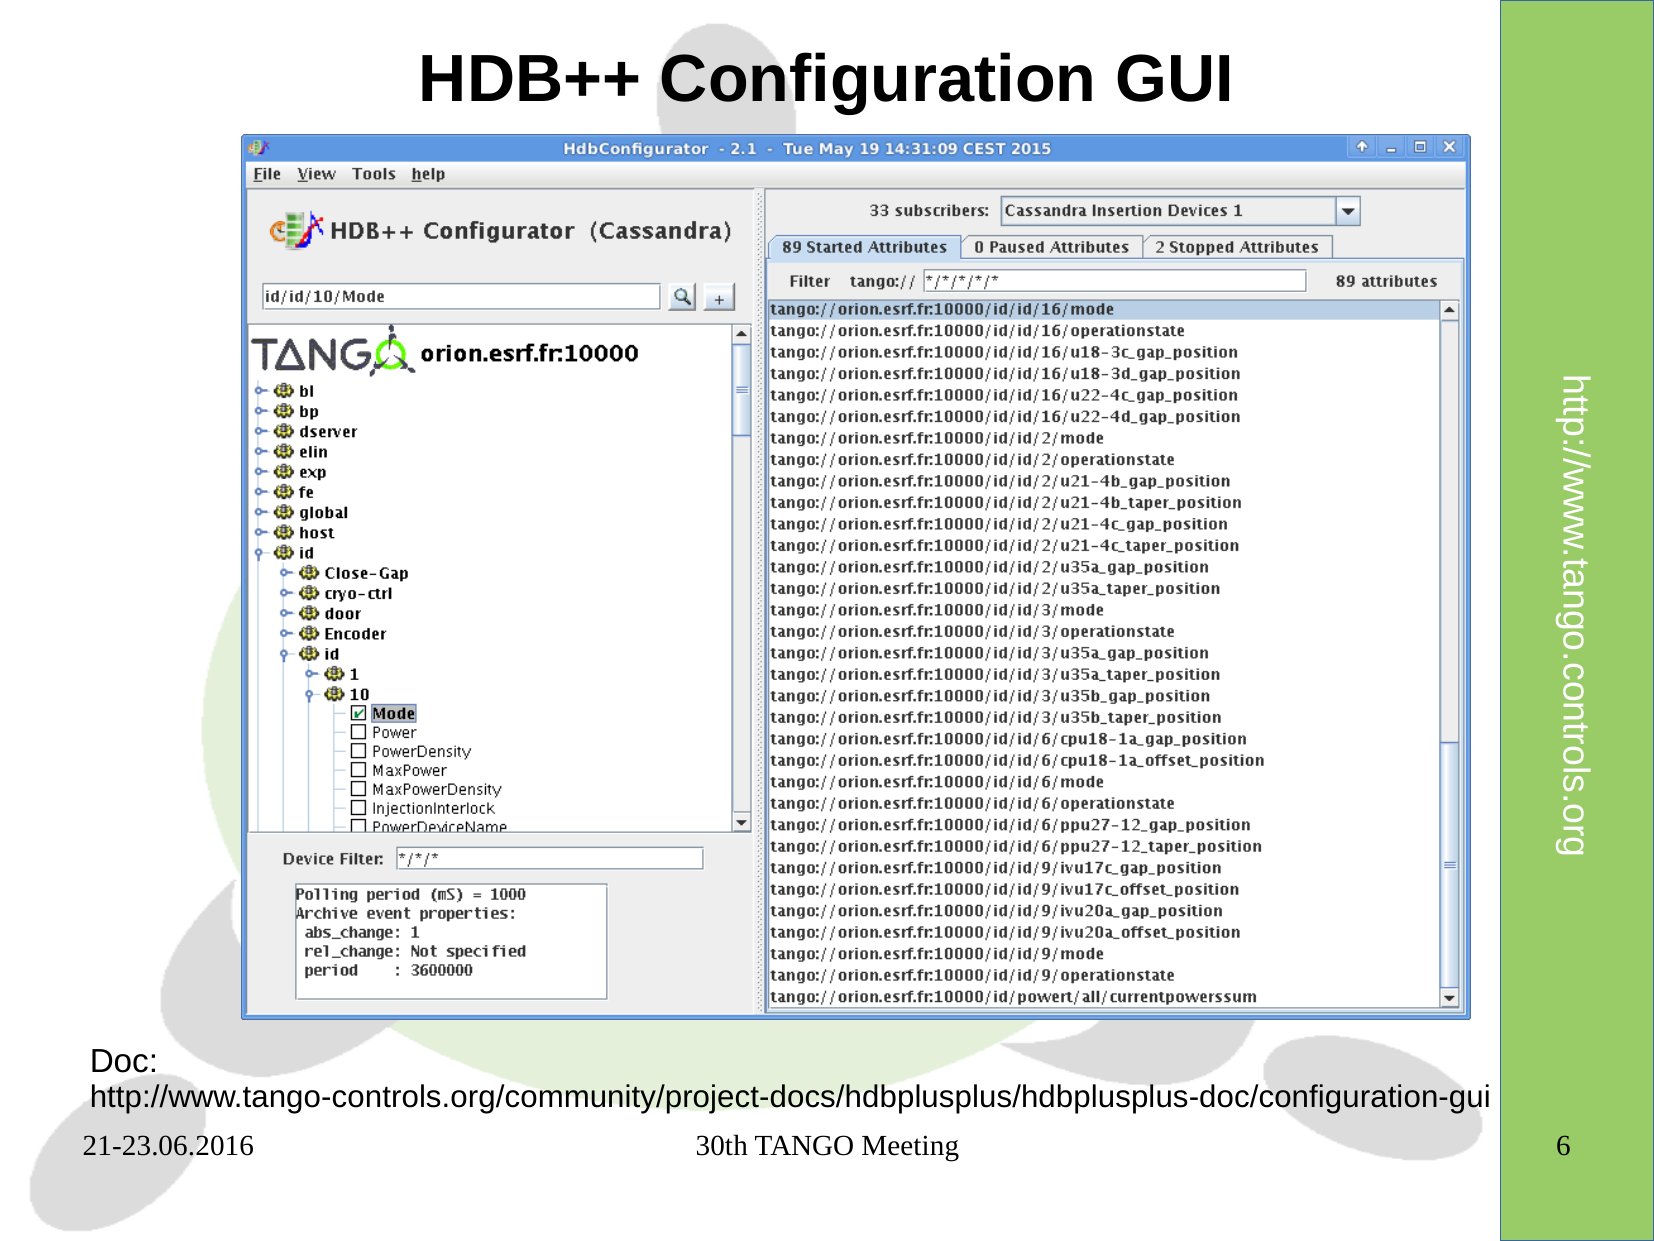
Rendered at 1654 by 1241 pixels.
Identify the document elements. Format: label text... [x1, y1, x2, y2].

text_box HDB++ Configuration GUI [339, 33, 1315, 123]
picture [0, 1, 1500, 1241]
text_box Doc: http://www.tango-controls.org/community/project-docs/hdbplusplus/hdbplusplus-doc/configuration-gui [75, 1035, 1531, 1176]
